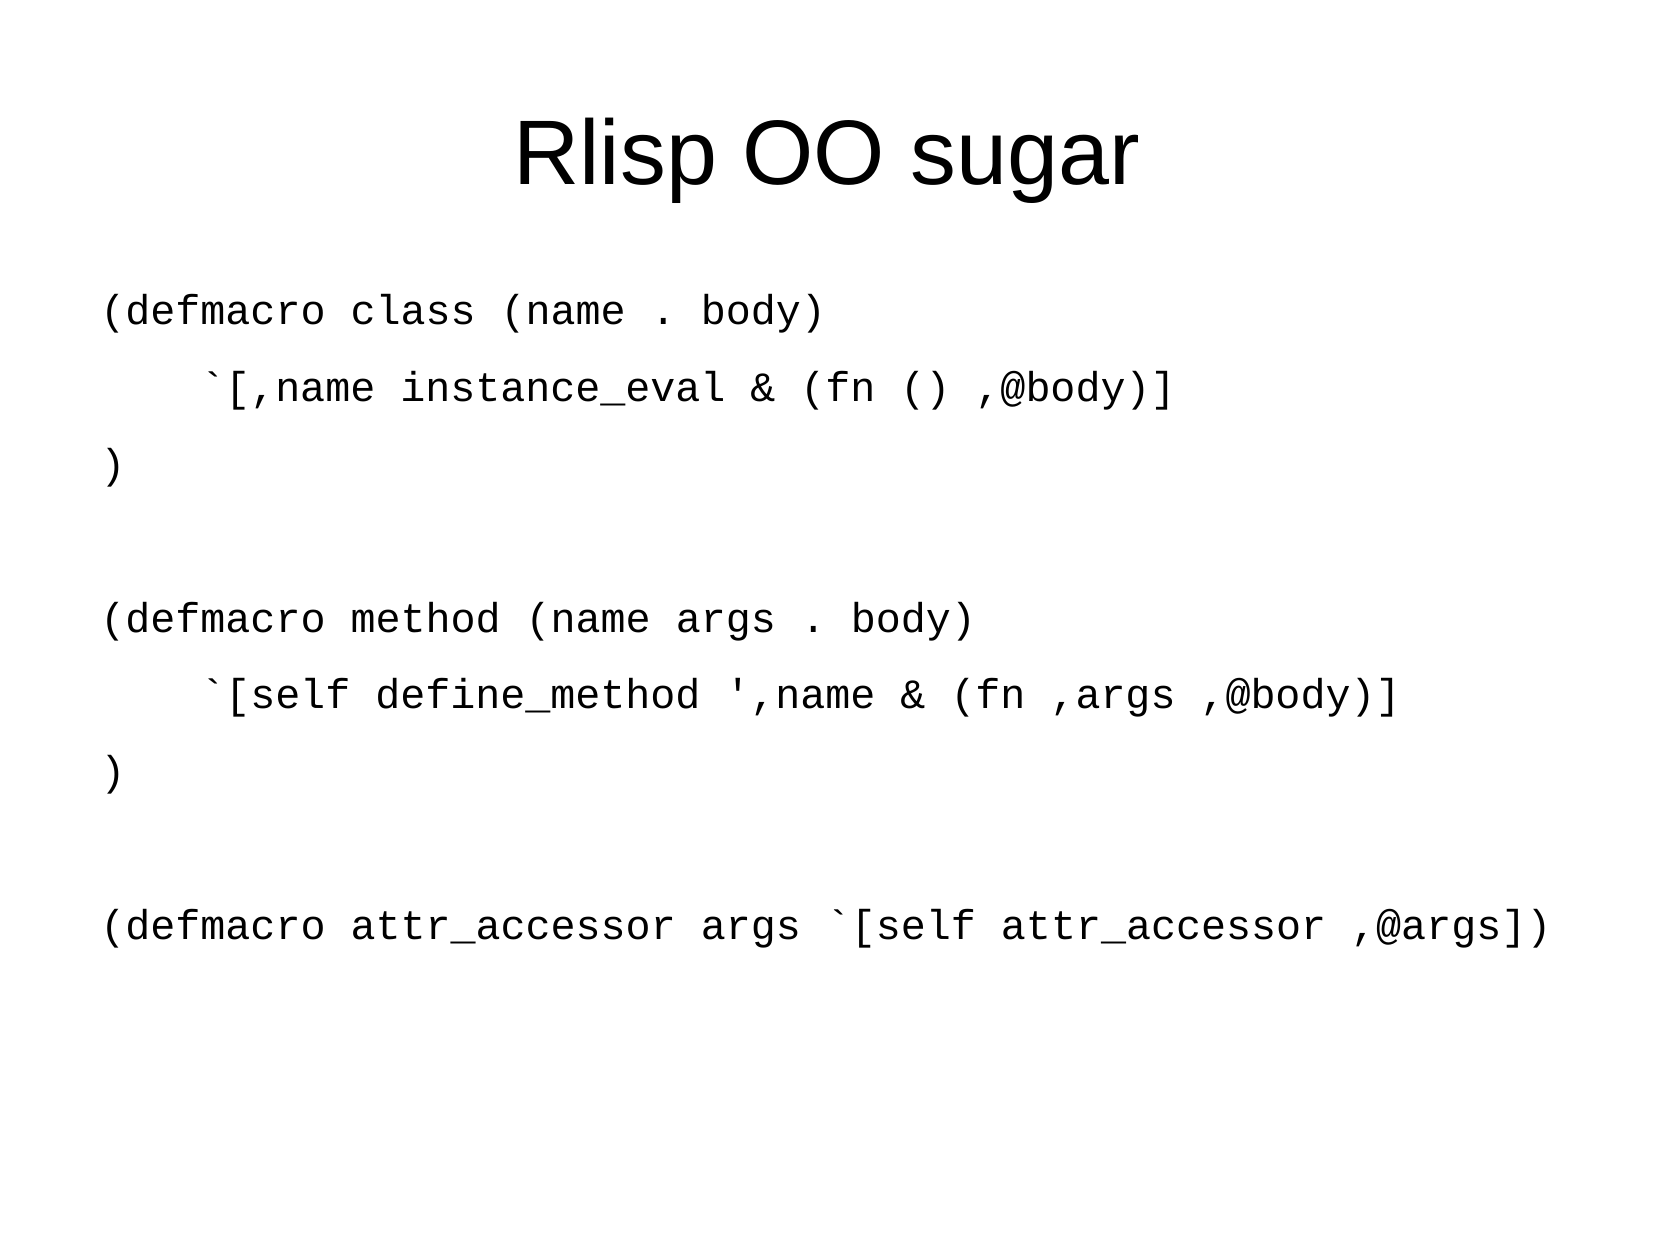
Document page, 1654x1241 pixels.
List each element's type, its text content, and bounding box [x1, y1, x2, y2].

list (defmacro class (name . body) `[,name instance_eval & (fn () ,@body)] ) (defmacro method (name args . body) `[self define_method ',name & (fn ,args ,@body)] ) (defmacro attr_accessor args `[self attr_accessor ,@args]) [82, 290, 1571, 1109]
title Rlisp OO sugar [82, 49, 1571, 257]
